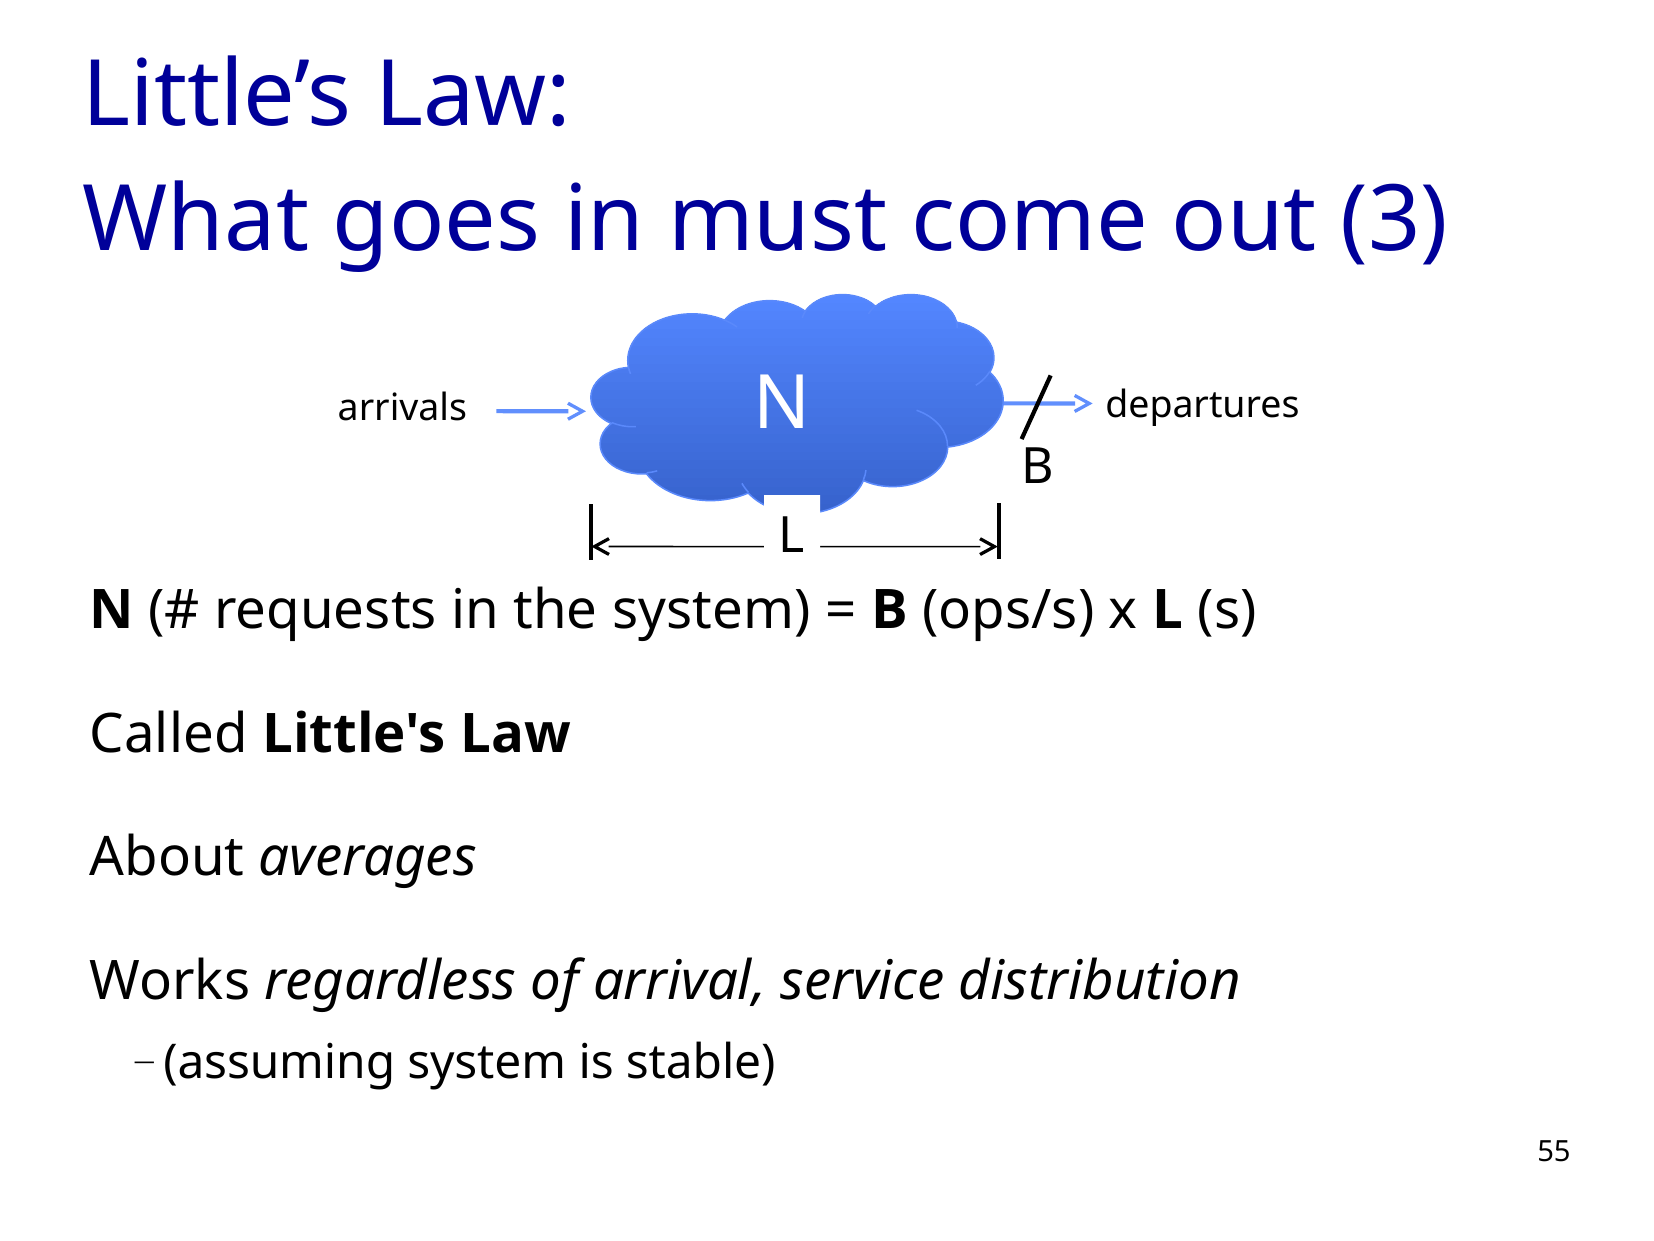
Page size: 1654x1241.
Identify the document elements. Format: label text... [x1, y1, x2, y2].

text_box departures [1090, 372, 1315, 433]
text_box L [764, 495, 821, 570]
list N (# requests in the system) = B (ops/s) x L (s) Called Little's Law About averages Works regardless of arrival, service distribution (assuming system is stable) [60, 570, 1571, 1096]
text_box arrivals [322, 375, 482, 436]
title Little’s Law: What goes in must come out (3) [82, 49, 1571, 257]
text_box B [1006, 425, 1069, 501]
text_box N [590, 294, 1004, 512]
